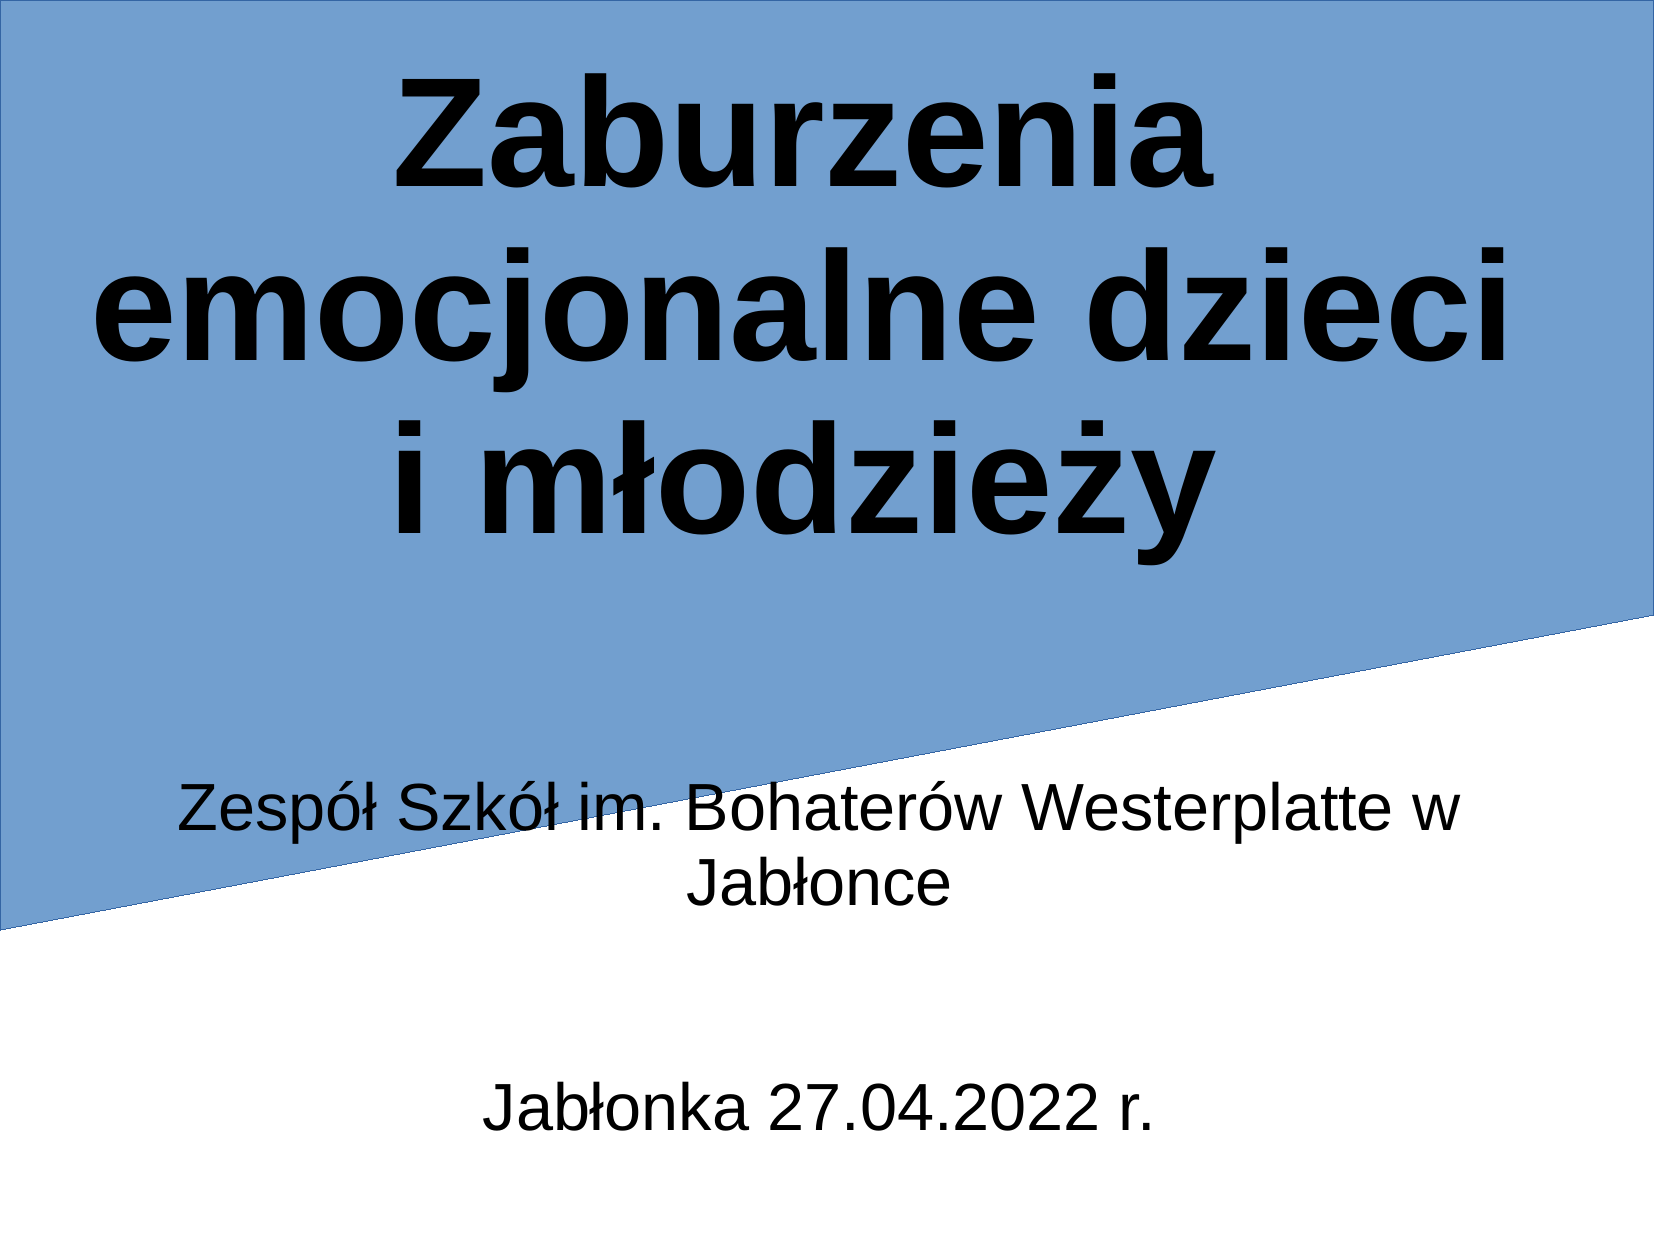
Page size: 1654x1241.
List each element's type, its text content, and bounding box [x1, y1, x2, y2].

title Zaburzenia emocjonalne dzieci i młodzieży [59, 45, 1548, 567]
subtitle Zespół Szkół im. Bohaterów Westerplatte w Jabłonce Jabłonka 27.04.2022 r. [92, 485, 1548, 1205]
